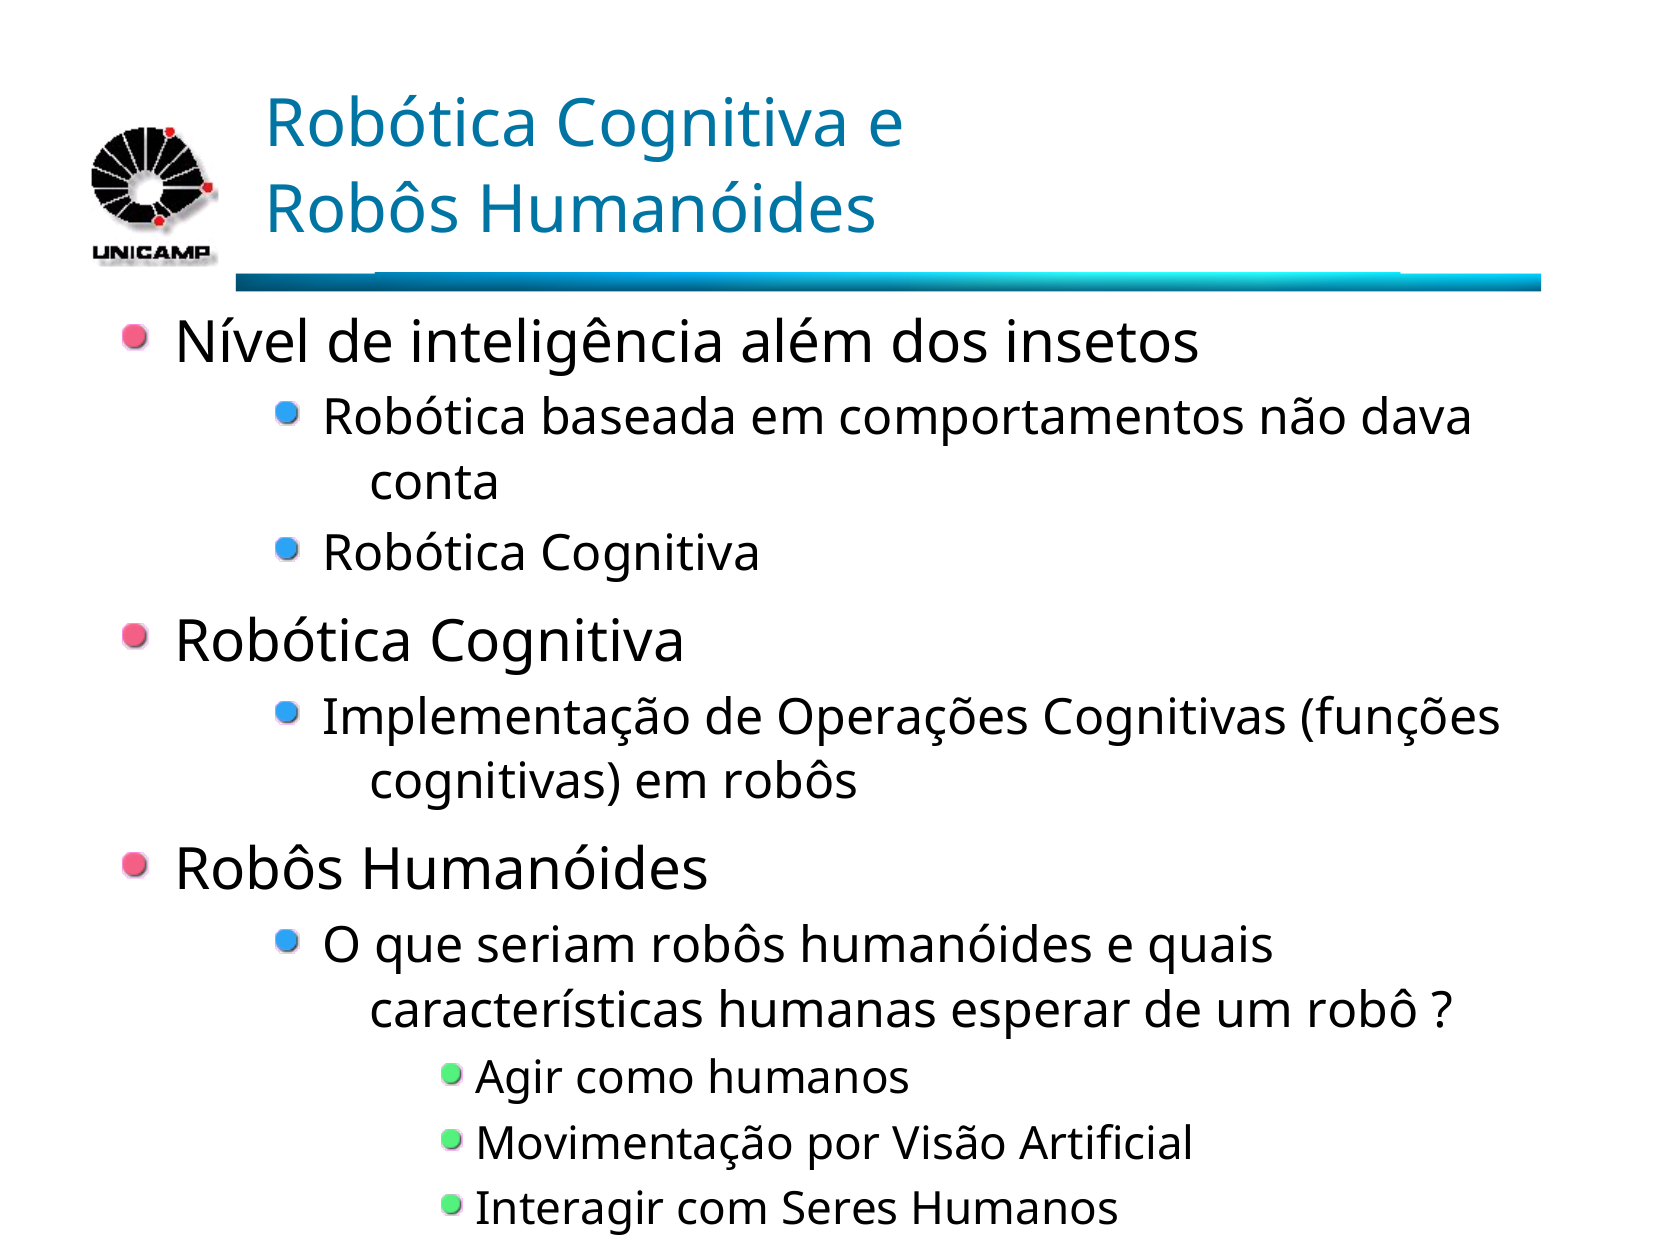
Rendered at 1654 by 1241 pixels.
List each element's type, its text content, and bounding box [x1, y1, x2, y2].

list Nível de inteligência além dos insetos Robótica baseada em comportamentos não dava conta Robótica Cognitiva Robótica Cognitiva Implementação de Operações Cognitivas (funções cognitivas) em robôs Robôs Humanóides O que seriam robôs humanóides e quais características humanas esperar de um robô ? Agir como humanos Movimentação por Visão Artificial Interagir com Seres Humanos Deteção de faces, distinção de vozes humanas, contato visual, estimação de foco de atenção humano, etc. [85, 301, 1565, 1218]
picture [125, 272, 1654, 295]
title Robótica Cognitiva e Robôs Humanóides [264, 42, 1534, 250]
